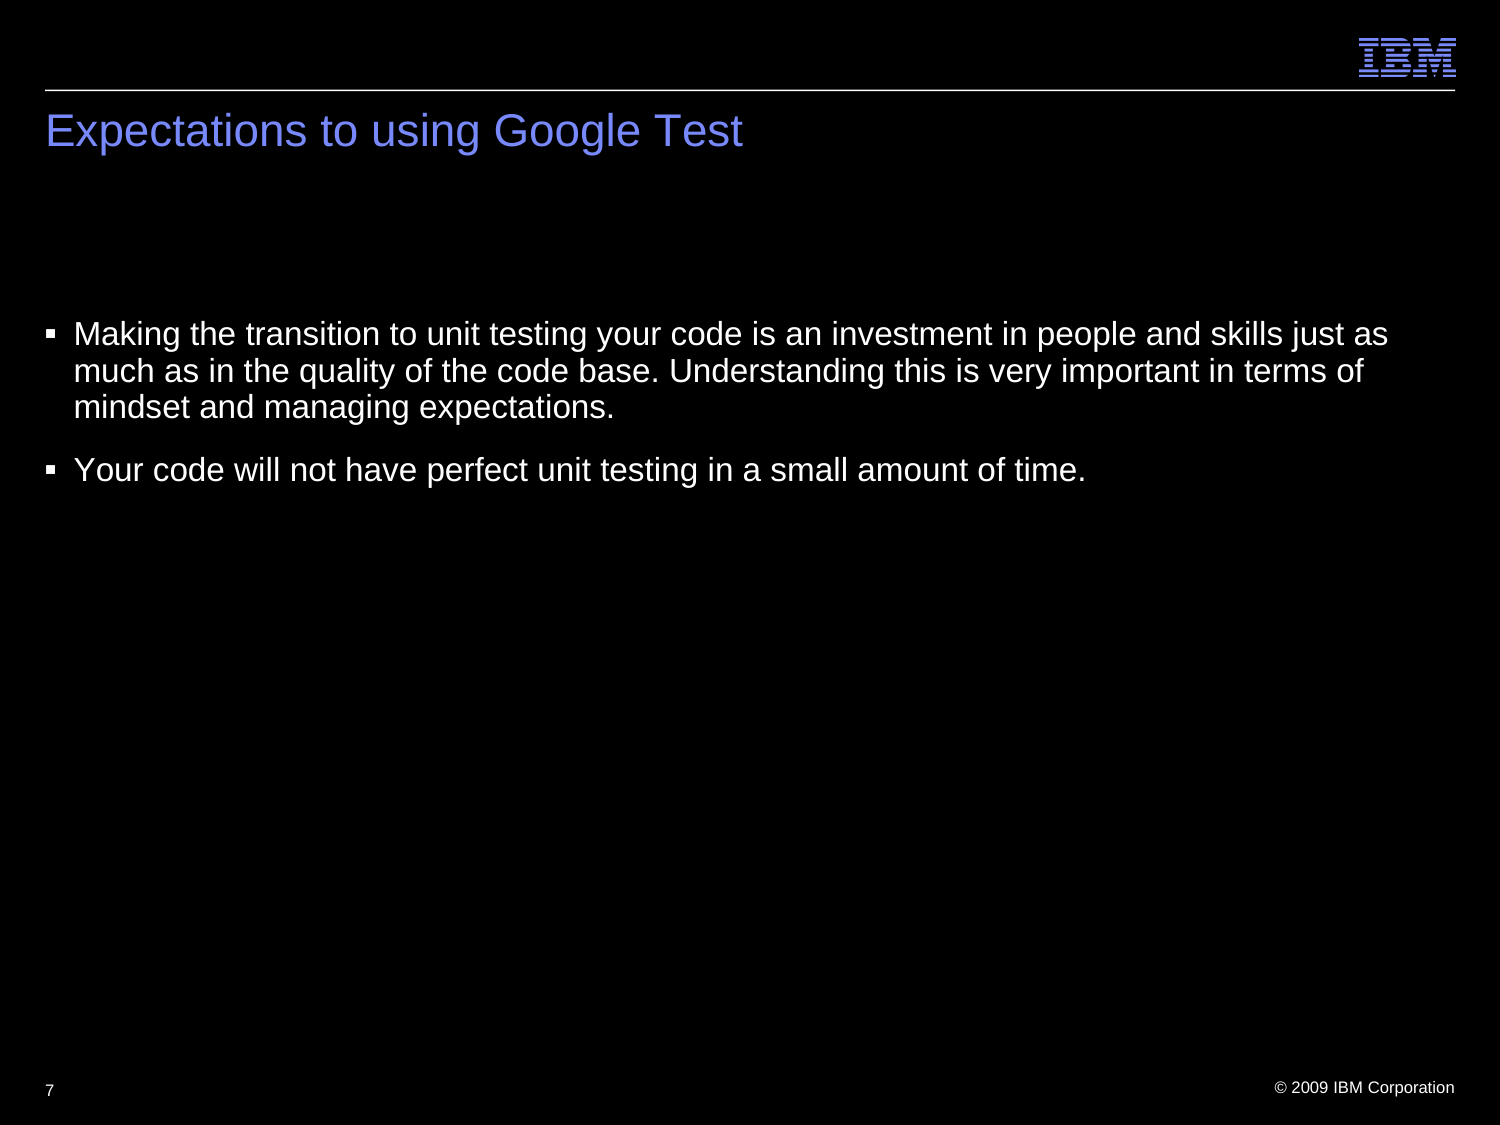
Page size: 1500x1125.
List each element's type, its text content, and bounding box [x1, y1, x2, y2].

picture [1359, 37, 1456, 77]
title Expectations to using Google Test [30, 97, 1456, 203]
list Making the transition to unit testing your code is an investment in people and skills just as much as in the quality of the code base. Understanding this is very important in terms of mindset and managing expectations. Your code will not have perfect unit testing in a small amount of time. [30, 307, 1456, 1043]
